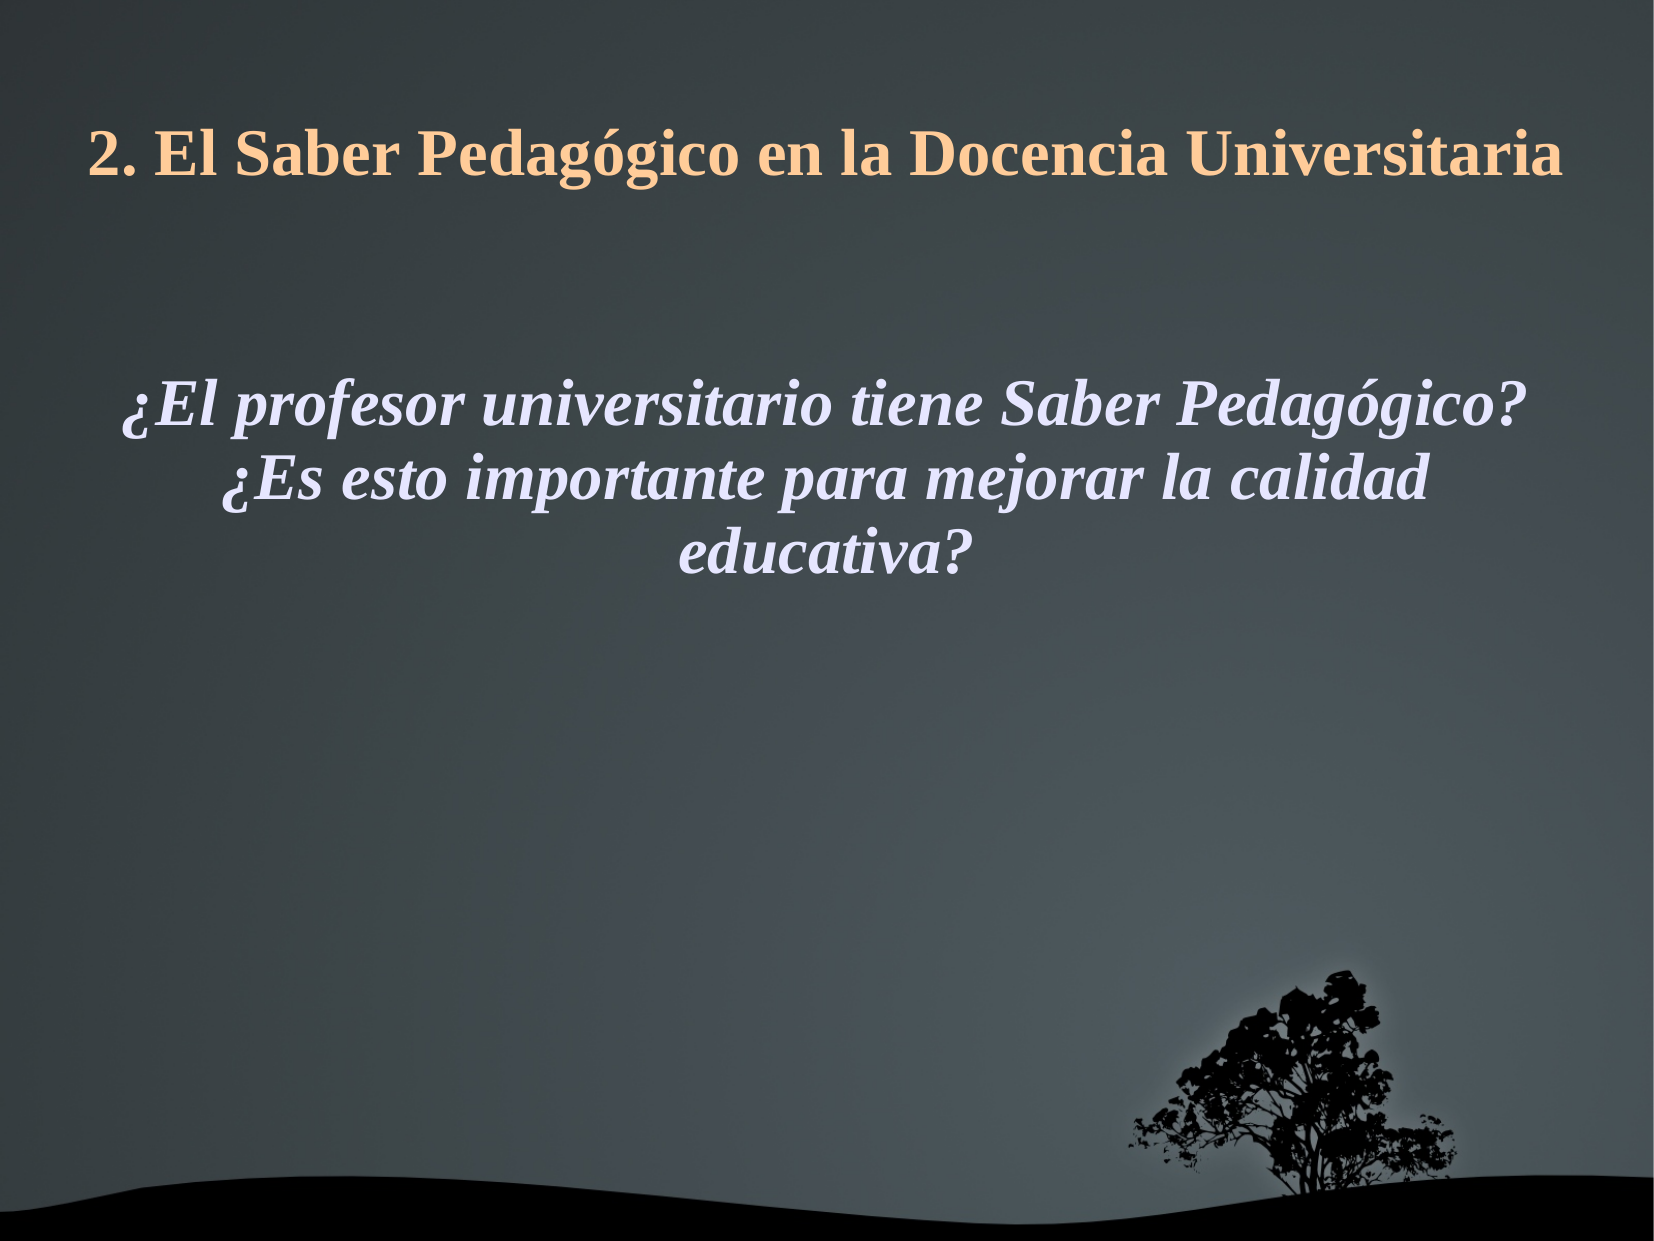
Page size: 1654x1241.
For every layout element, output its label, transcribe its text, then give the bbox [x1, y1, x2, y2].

subtitle ¿El profesor universitario tiene Saber Pedagógico? ¿Es esto importante para mejorar la calidad educativa? [82, 290, 1571, 1109]
title 2. El Saber Pedagógico en la Docencia Universitaria [82, 49, 1571, 257]
picture [0, 0, 1654, 1241]
